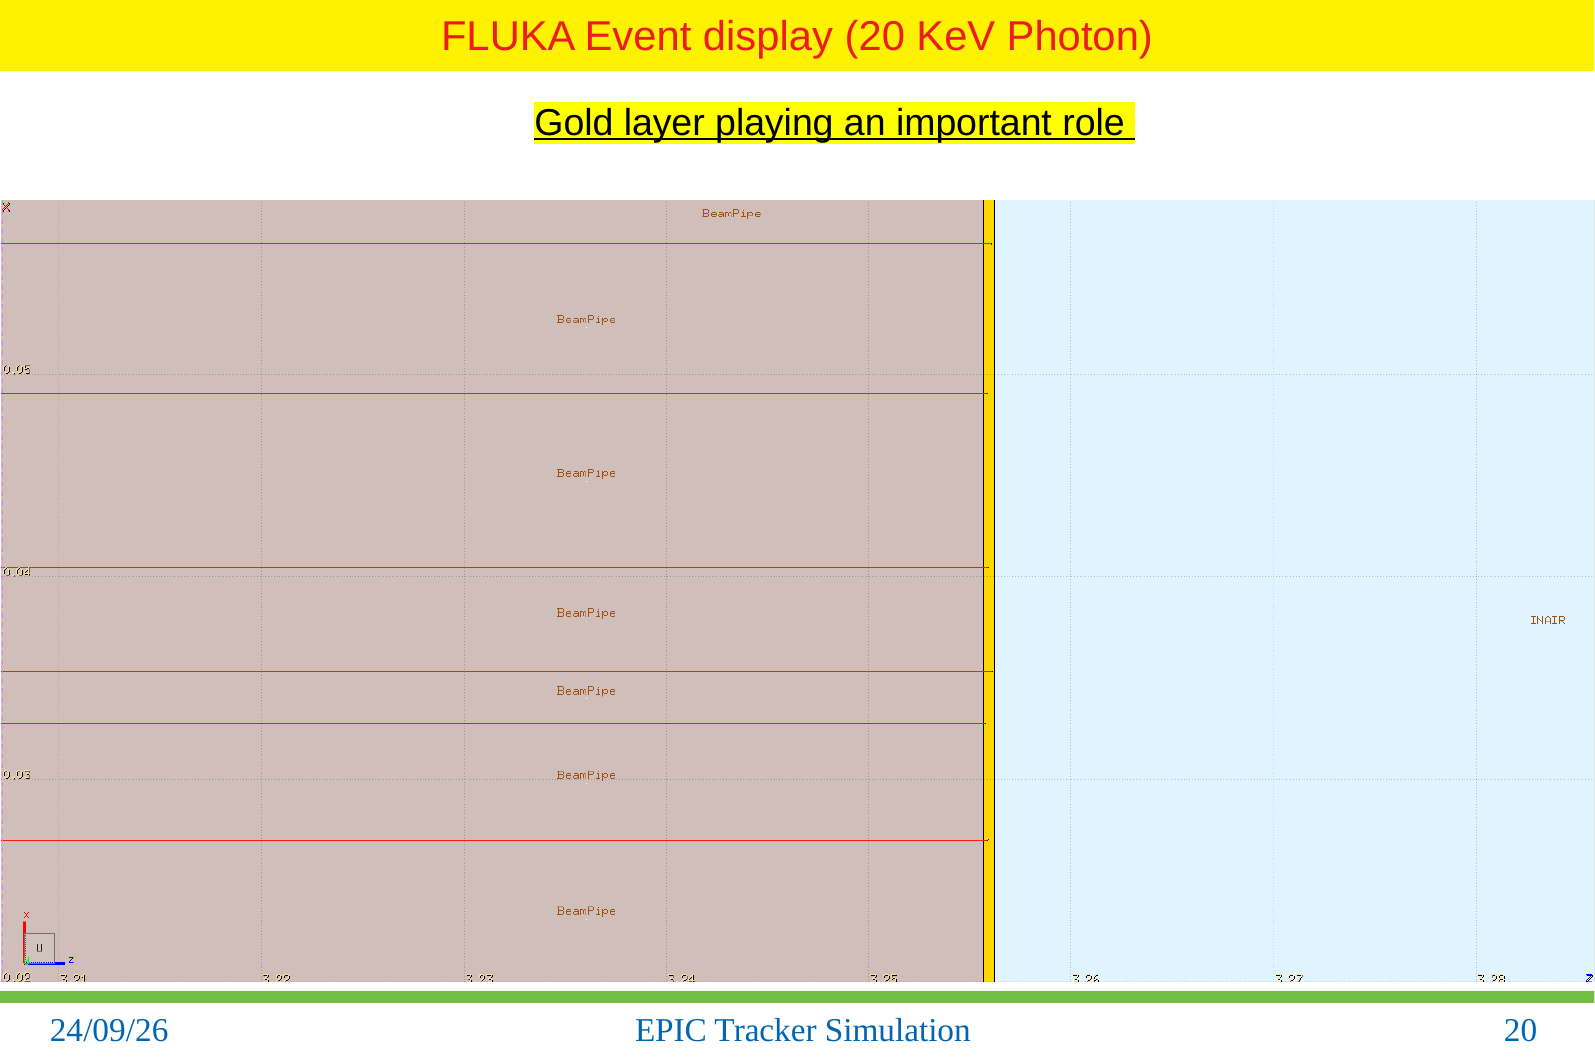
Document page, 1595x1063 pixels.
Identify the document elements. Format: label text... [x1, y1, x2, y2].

picture [0, 200, 1595, 982]
text_box Gold layer playing an important role [519, 94, 1229, 152]
title FLUKA Event display (20 KeV Photon) [0, 0, 1595, 71]
